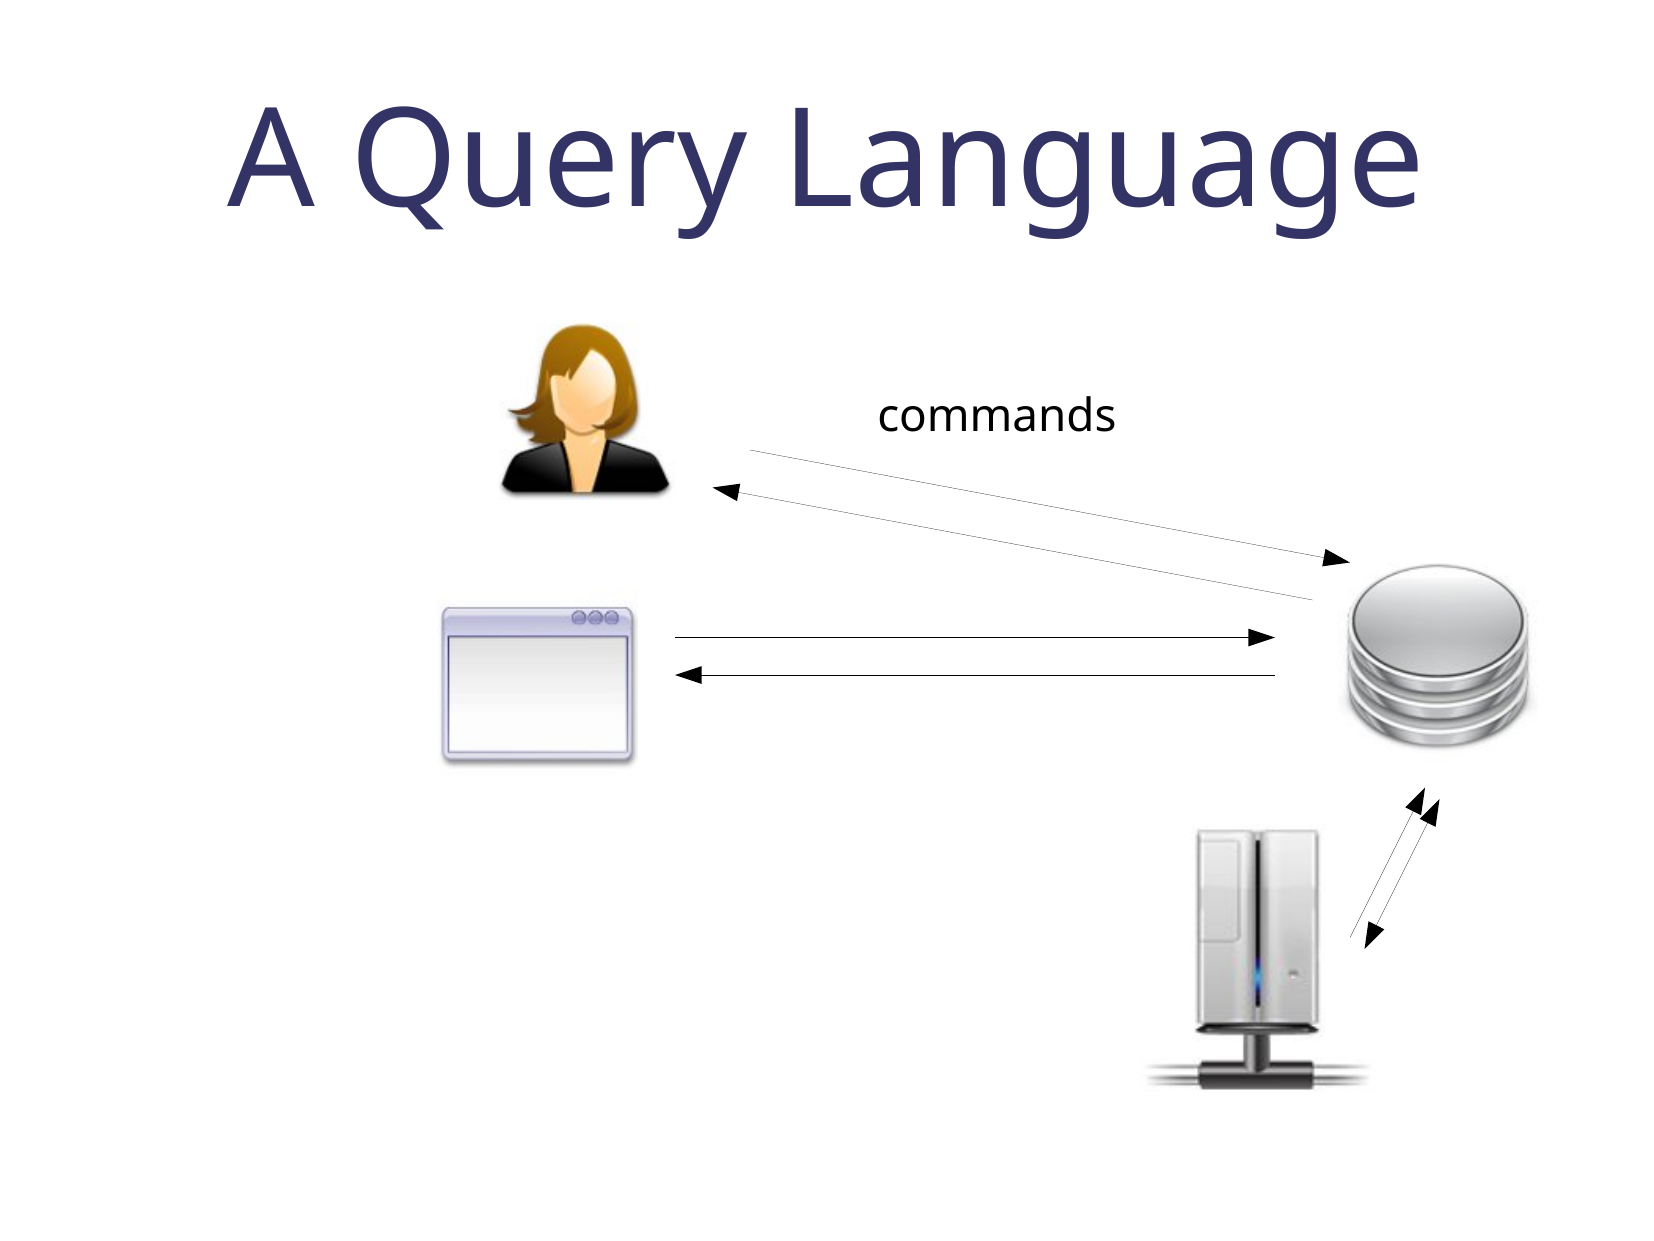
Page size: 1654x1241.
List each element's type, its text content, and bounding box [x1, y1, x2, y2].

title A Query Language [82, 56, 1571, 250]
picture [487, 299, 688, 500]
text_box commands [862, 375, 1142, 446]
picture [1337, 562, 1538, 763]
picture [1125, 824, 1392, 1092]
picture [437, 587, 638, 788]
